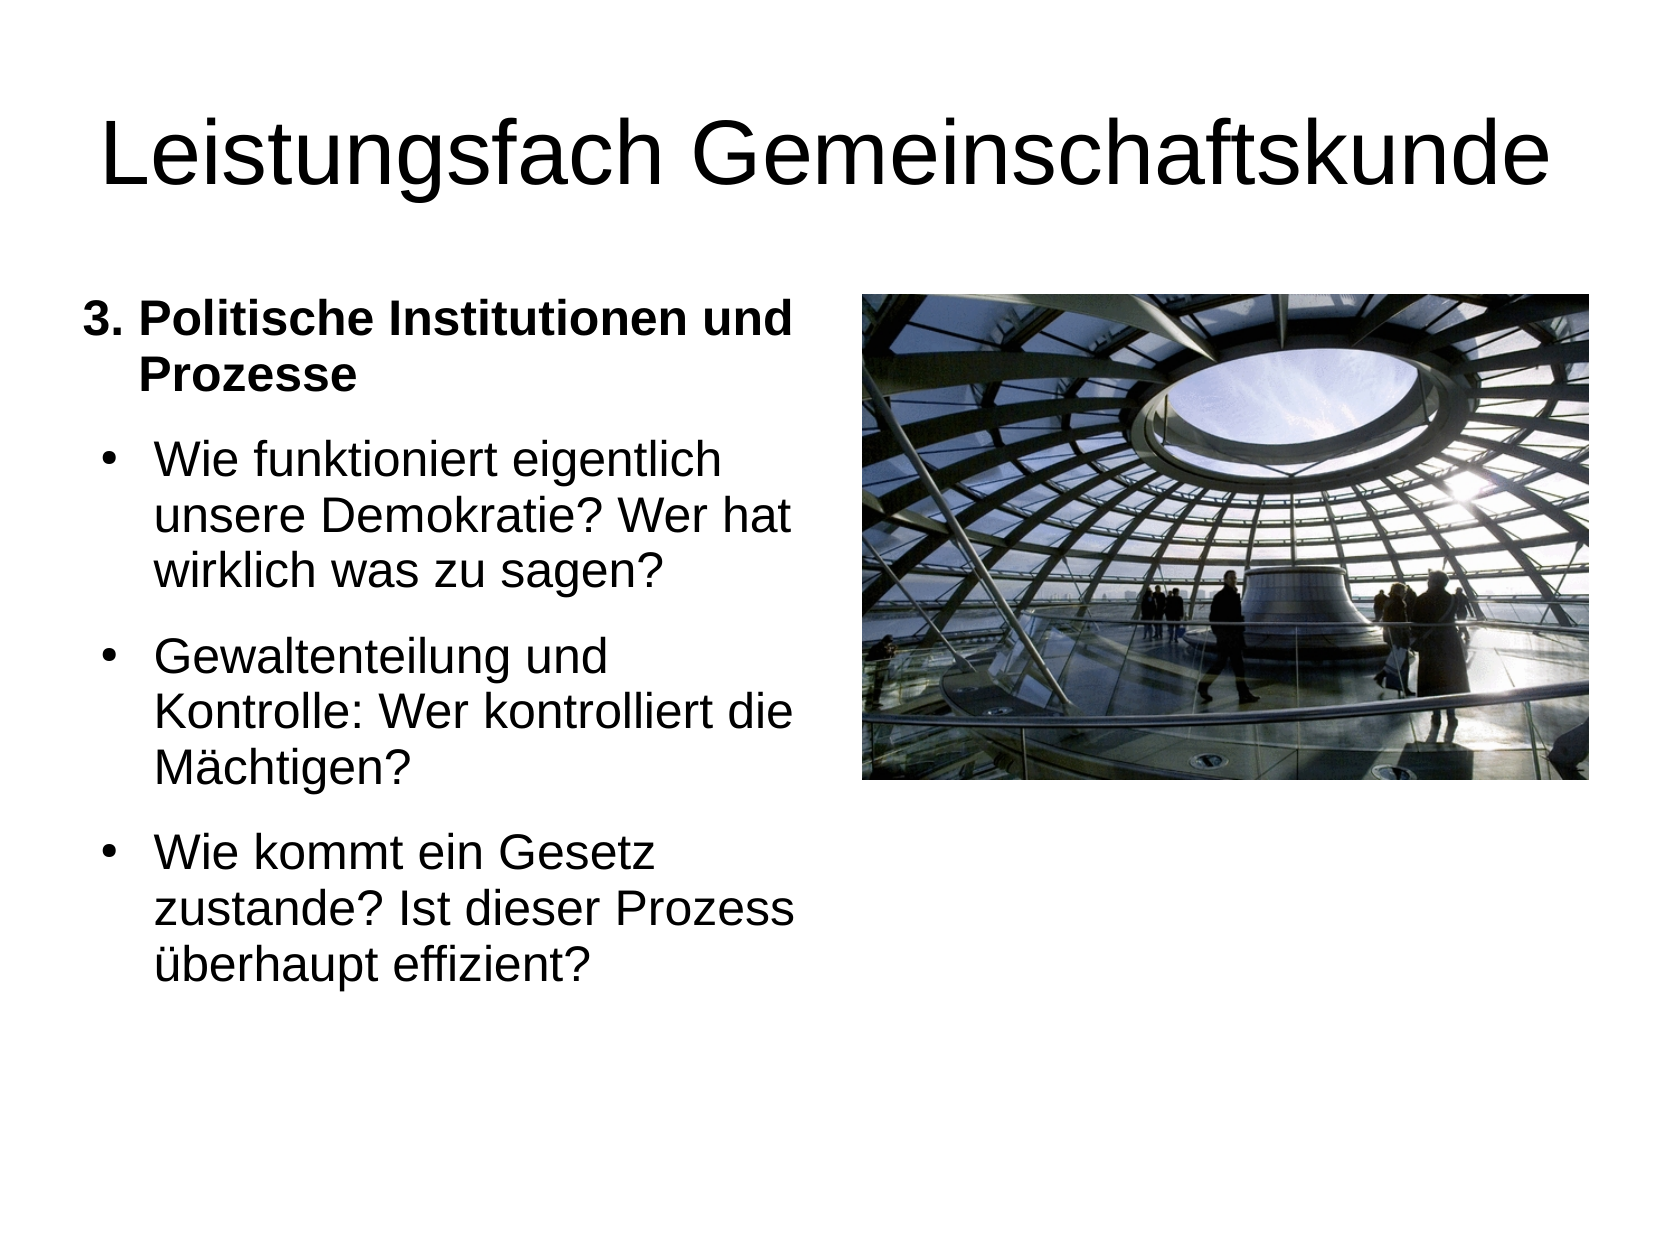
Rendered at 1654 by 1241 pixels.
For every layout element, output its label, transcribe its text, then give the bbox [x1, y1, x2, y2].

list 3. Politische Institutionen und Prozesse Wie funktioniert eigentlich unsere Demokratie? Wer hat wirklich was zu sagen? Gewaltenteilung und Kontrolle: Wer kontrolliert die Mächtigen? Wie kommt ein Gesetz zustande? Ist dieser Prozess überhaupt effizient? [82, 290, 809, 1109]
title Leistungsfach Gemeinschaftskunde [82, 49, 1571, 257]
picture [862, 294, 1589, 780]
